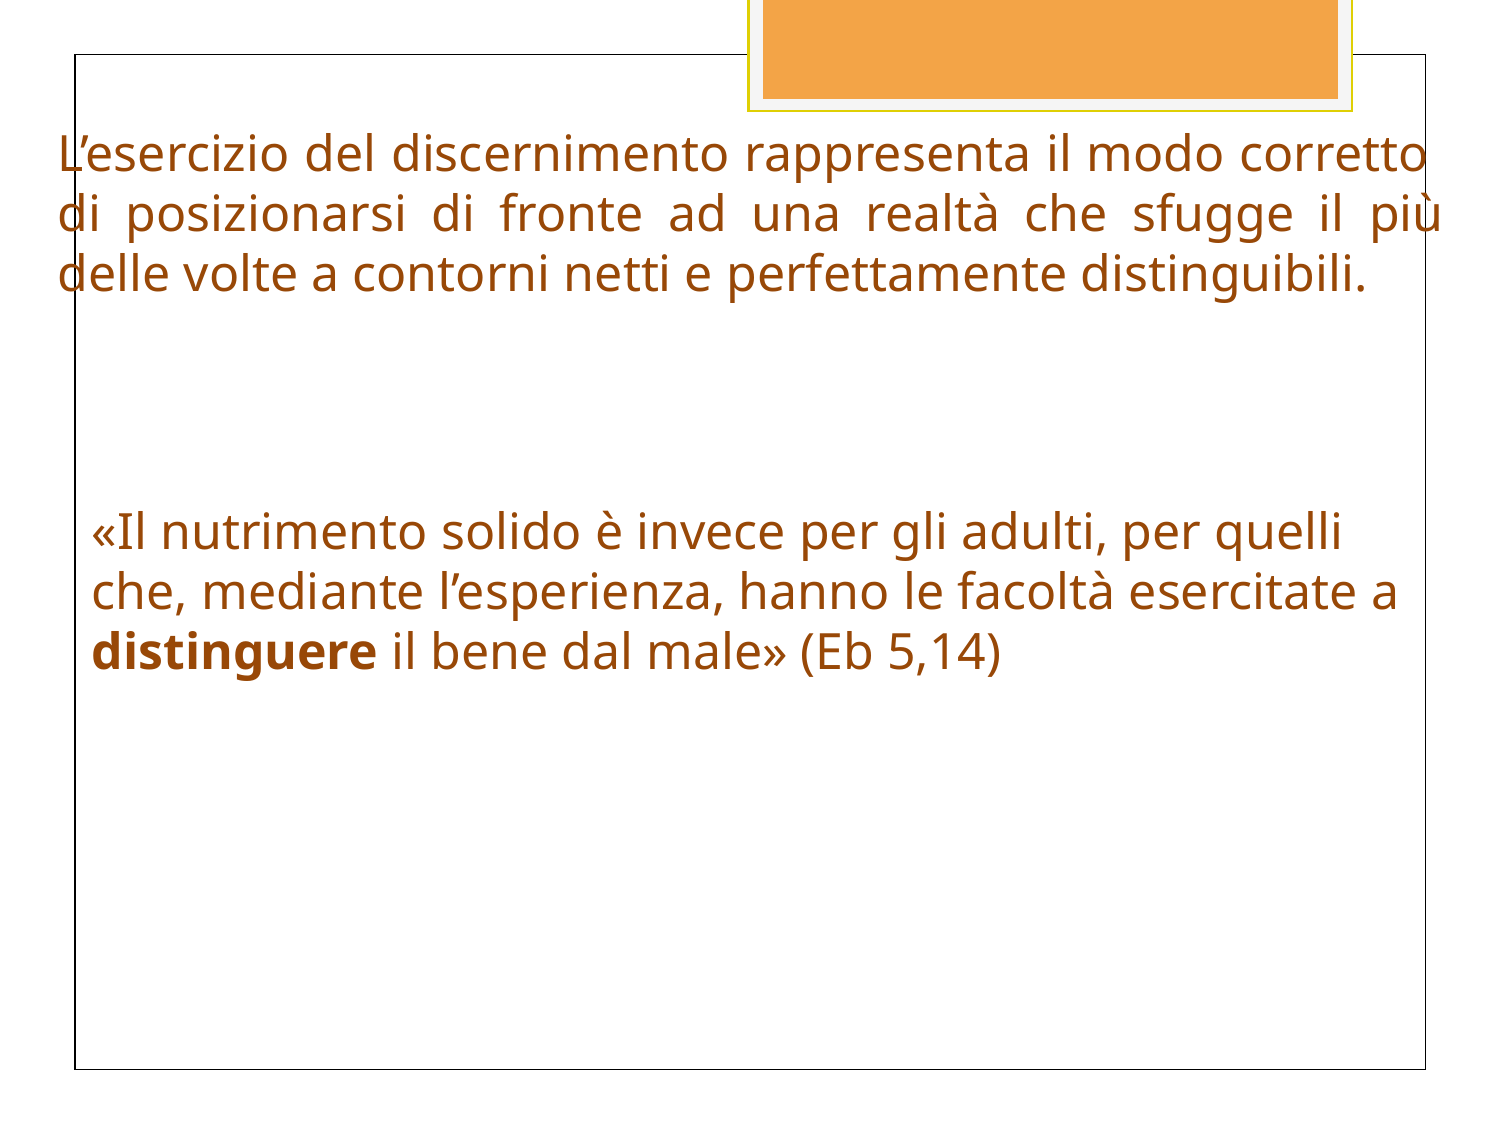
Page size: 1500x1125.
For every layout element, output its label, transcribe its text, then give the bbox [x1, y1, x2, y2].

text_box «Il nutrimento solido è invece per gli adulti, per quelli che, mediante l’esperienza, hanno le facoltà esercitate a distinguere il bene dal male» (Eb 5,14) [76, 491, 1447, 750]
text_box L’esercizio del discernimento rappresenta il modo corretto di posizionarsi di fronte ad una realtà che sfugge il più delle volte a contorni netti e perfettamente distinguibili. [42, 113, 1473, 311]
